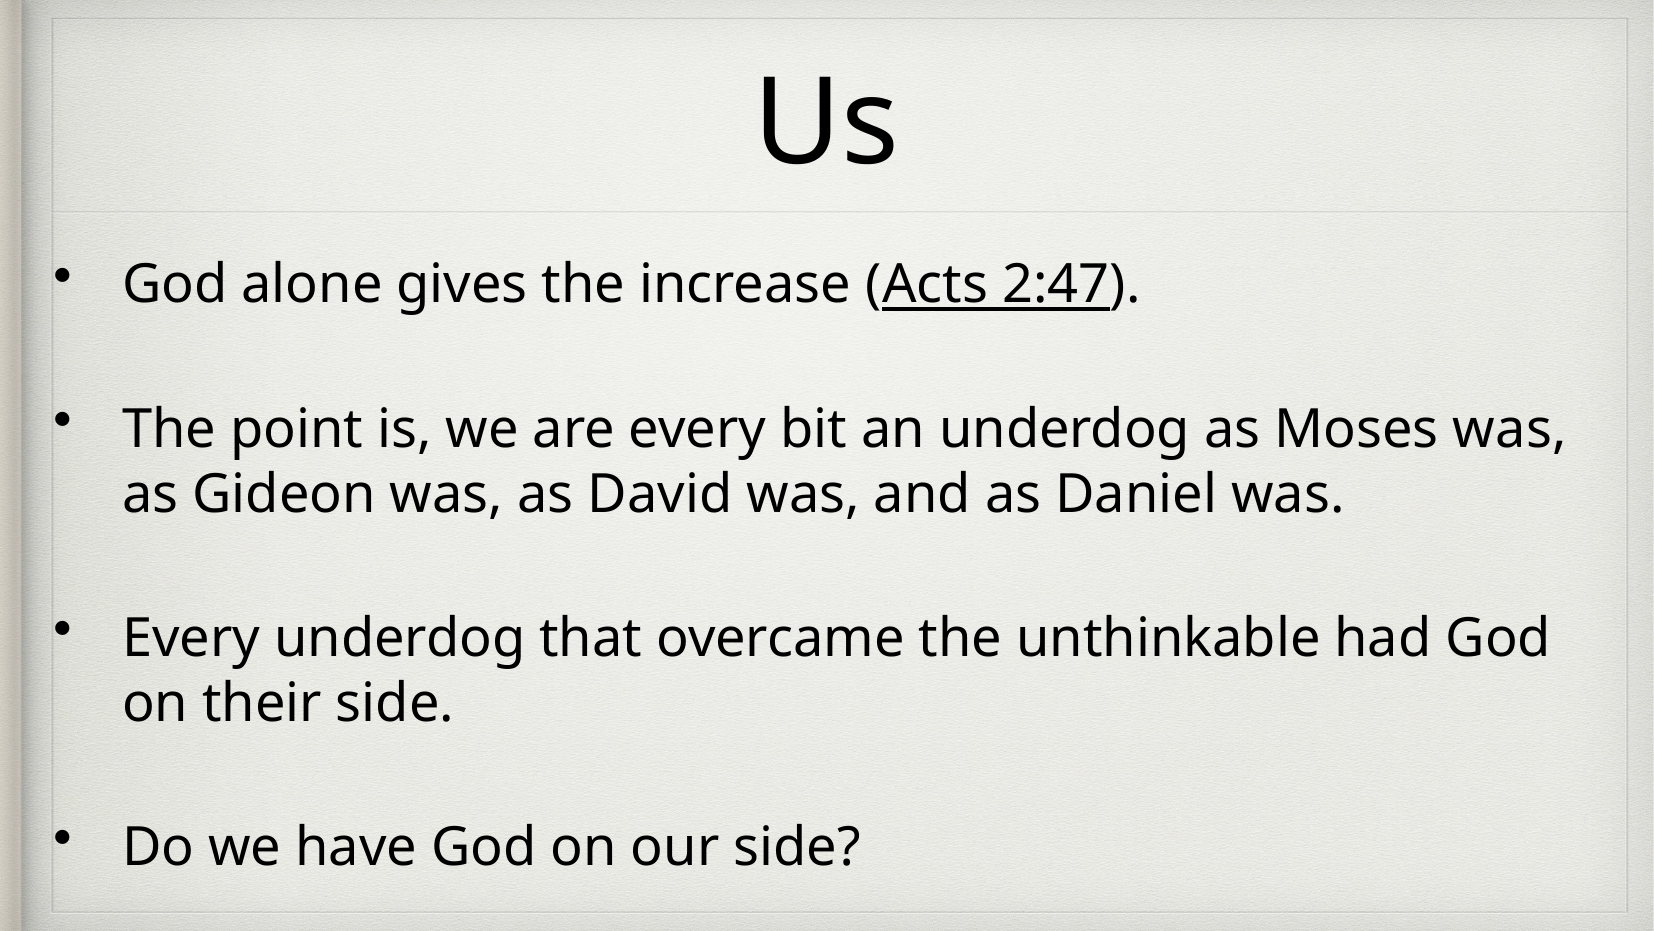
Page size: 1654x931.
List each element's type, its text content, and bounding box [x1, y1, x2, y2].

picture [0, 0, 1654, 931]
list God alone gives the increase (Acts 2:47). The point is, we are every bit an underdog as Moses was, as Gideon was, as David was, and as Daniel was. Every underdog that overcame the unthinkable had God on their side. Do we have God on our side? [45, 225, 1621, 901]
title Us [116, 30, 1538, 200]
